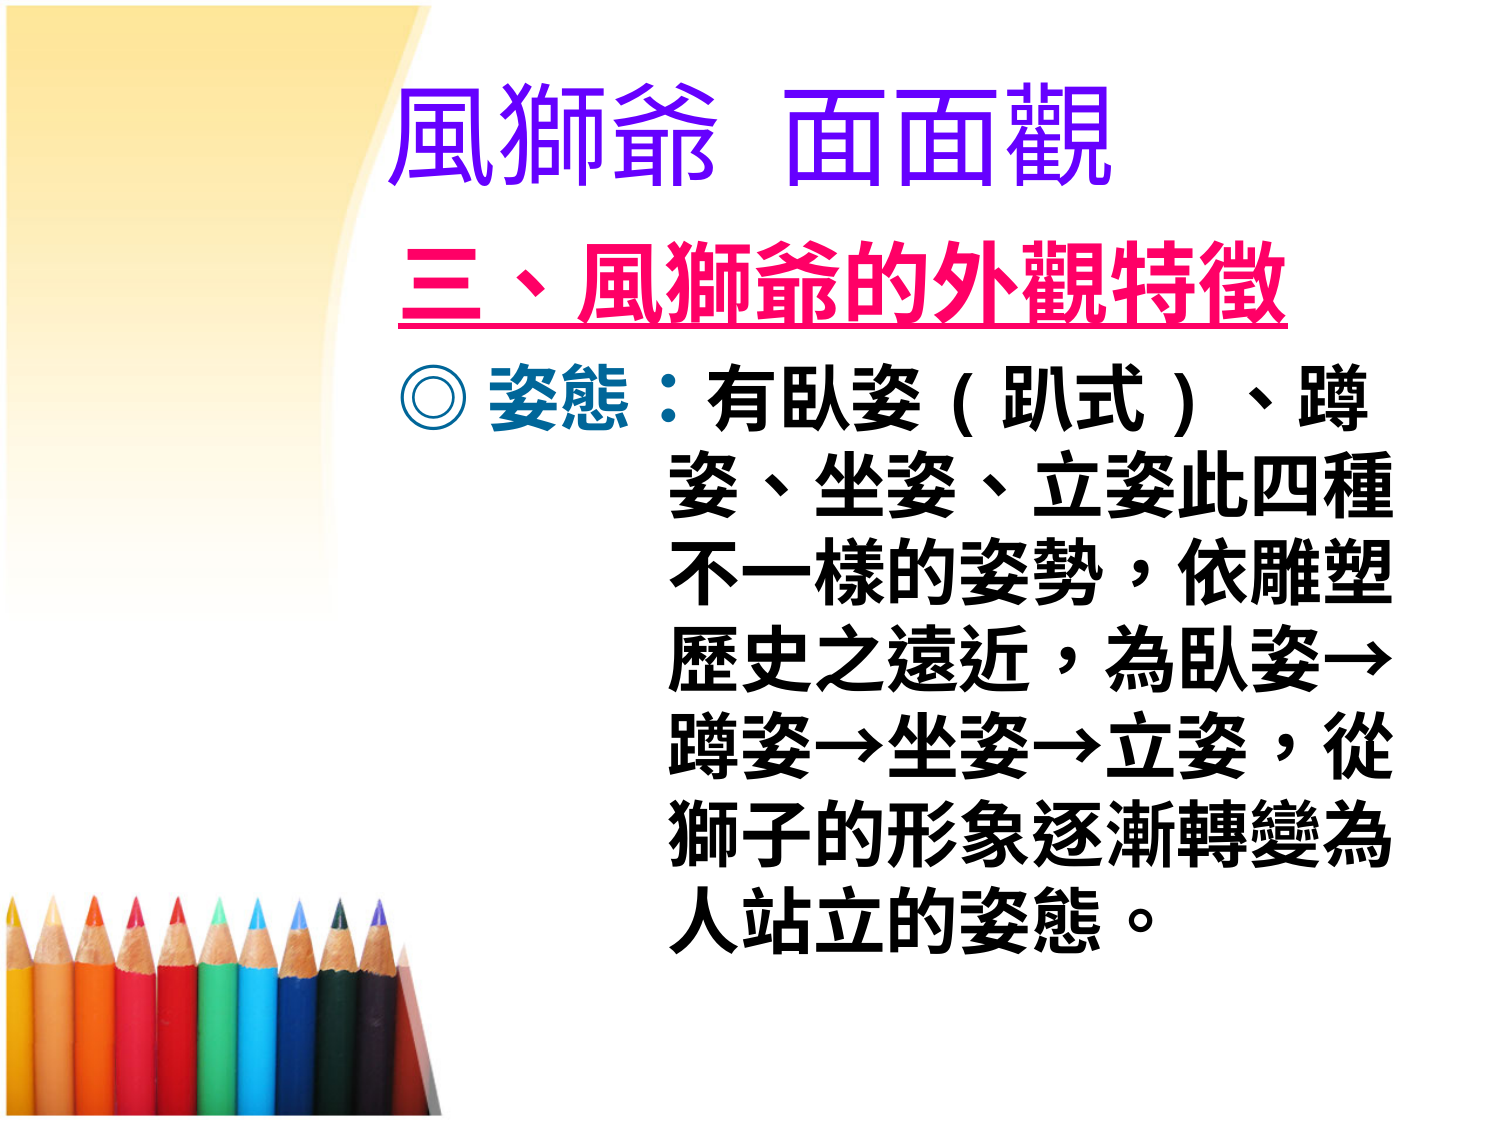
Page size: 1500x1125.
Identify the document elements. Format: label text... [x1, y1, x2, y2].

list 三、風獅爺的外觀特徵 ◎姿態：有臥姿(趴式)、蹲姿、坐姿、立姿此四種不一樣的姿勢，依雕塑歷史之遠近，為臥姿→蹲姿→坐姿→立姿，從獅子的形象逐漸轉變為人站立的姿態。 [112, 219, 1424, 1000]
title 風獅爺 面面觀 [75, 45, 1426, 221]
picture [0, 0, 1500, 1120]
